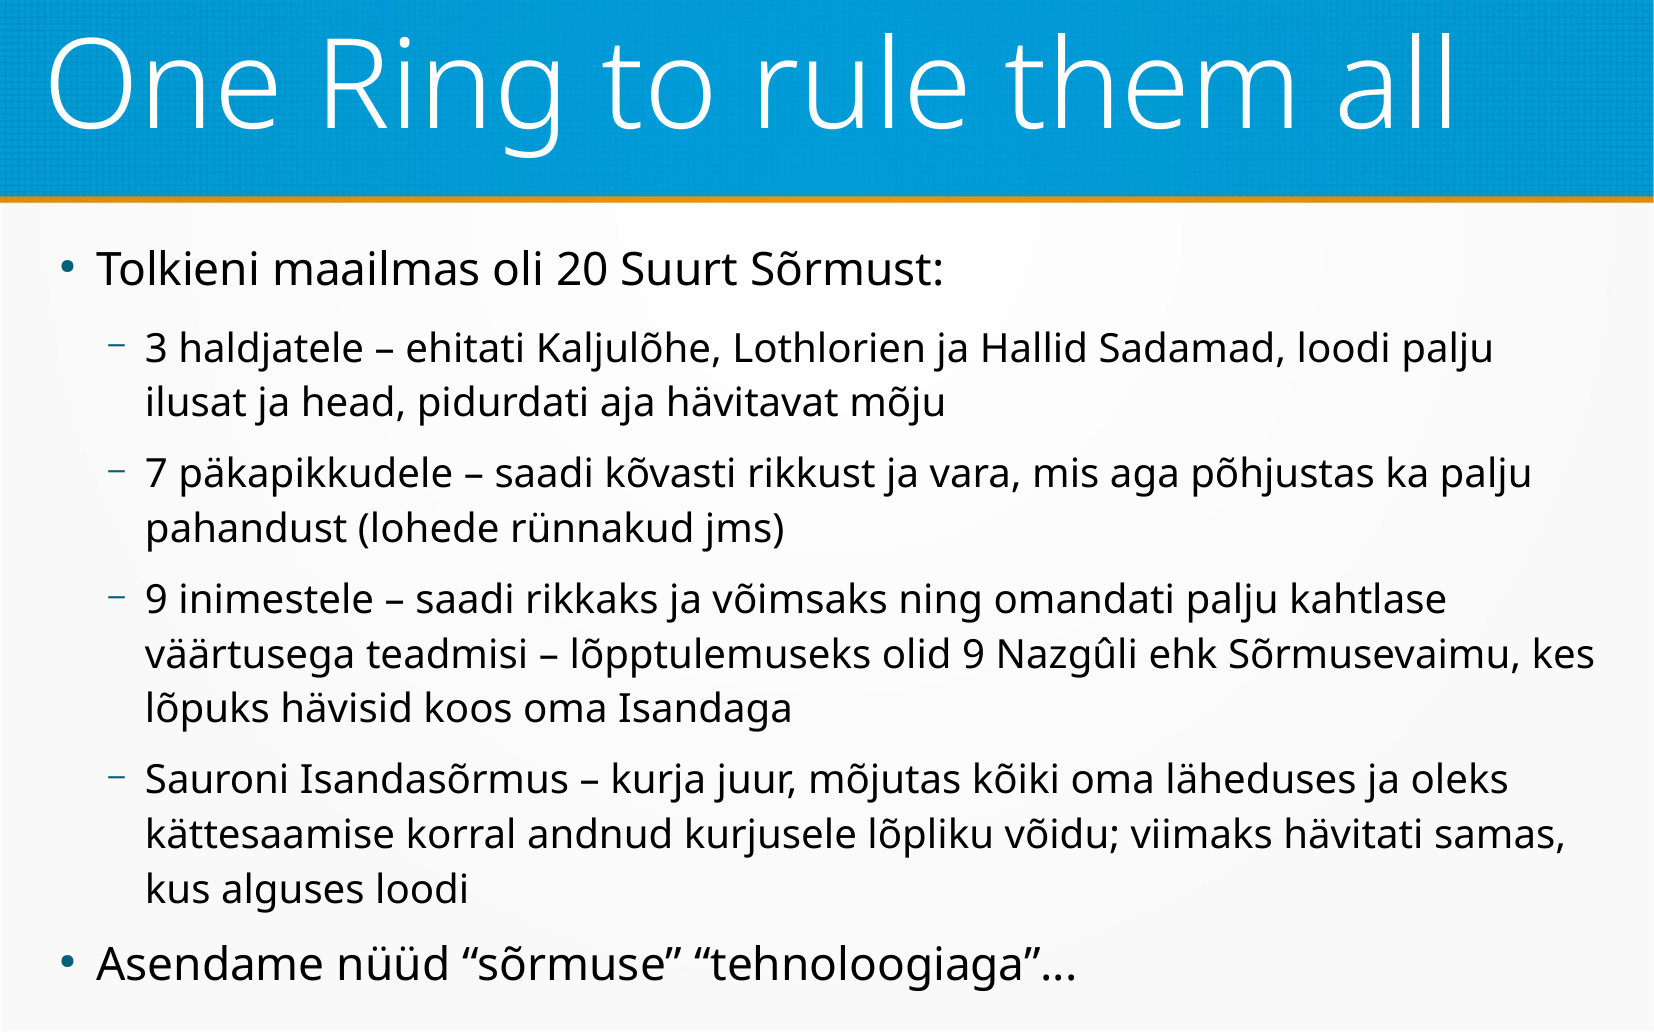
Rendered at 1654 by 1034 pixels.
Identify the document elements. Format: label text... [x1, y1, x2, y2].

title One Ring to rule them all [43, 0, 1619, 166]
list Tolkieni maailmas oli 20 Suurt Sõrmust: 3 haldjatele – ehitati Kaljulõhe, Lothlorien ja Hallid Sadamad, loodi palju ilusat ja head, pidurdati aja hävitavat mõju 7 päkapikkudele – saadi kõvasti rikkust ja vara, mis aga põhjustas ka palju pahandust (lohede rünnakud jms) 9 inimestele – saadi rikkaks ja võimsaks ning omandati palju kahtlase väärtusega teadmisi – lõpptulemuseks olid 9 Nazgûli ehk Sõrmusevaimu, kes lõpuks hävisid koos oma Isandaga Sauroni Isandasõrmus – kurja juur, mõjutas kõiki oma läheduses ja oleks kättesaamise korral andnud kurjusele lõpliku võidu; viimaks hävitati samas, kus alguses loodi Asendame nüüd “sõrmuse” “tehnoloogiaga”... [47, 236, 1607, 1002]
picture [0, 195, 1654, 1034]
